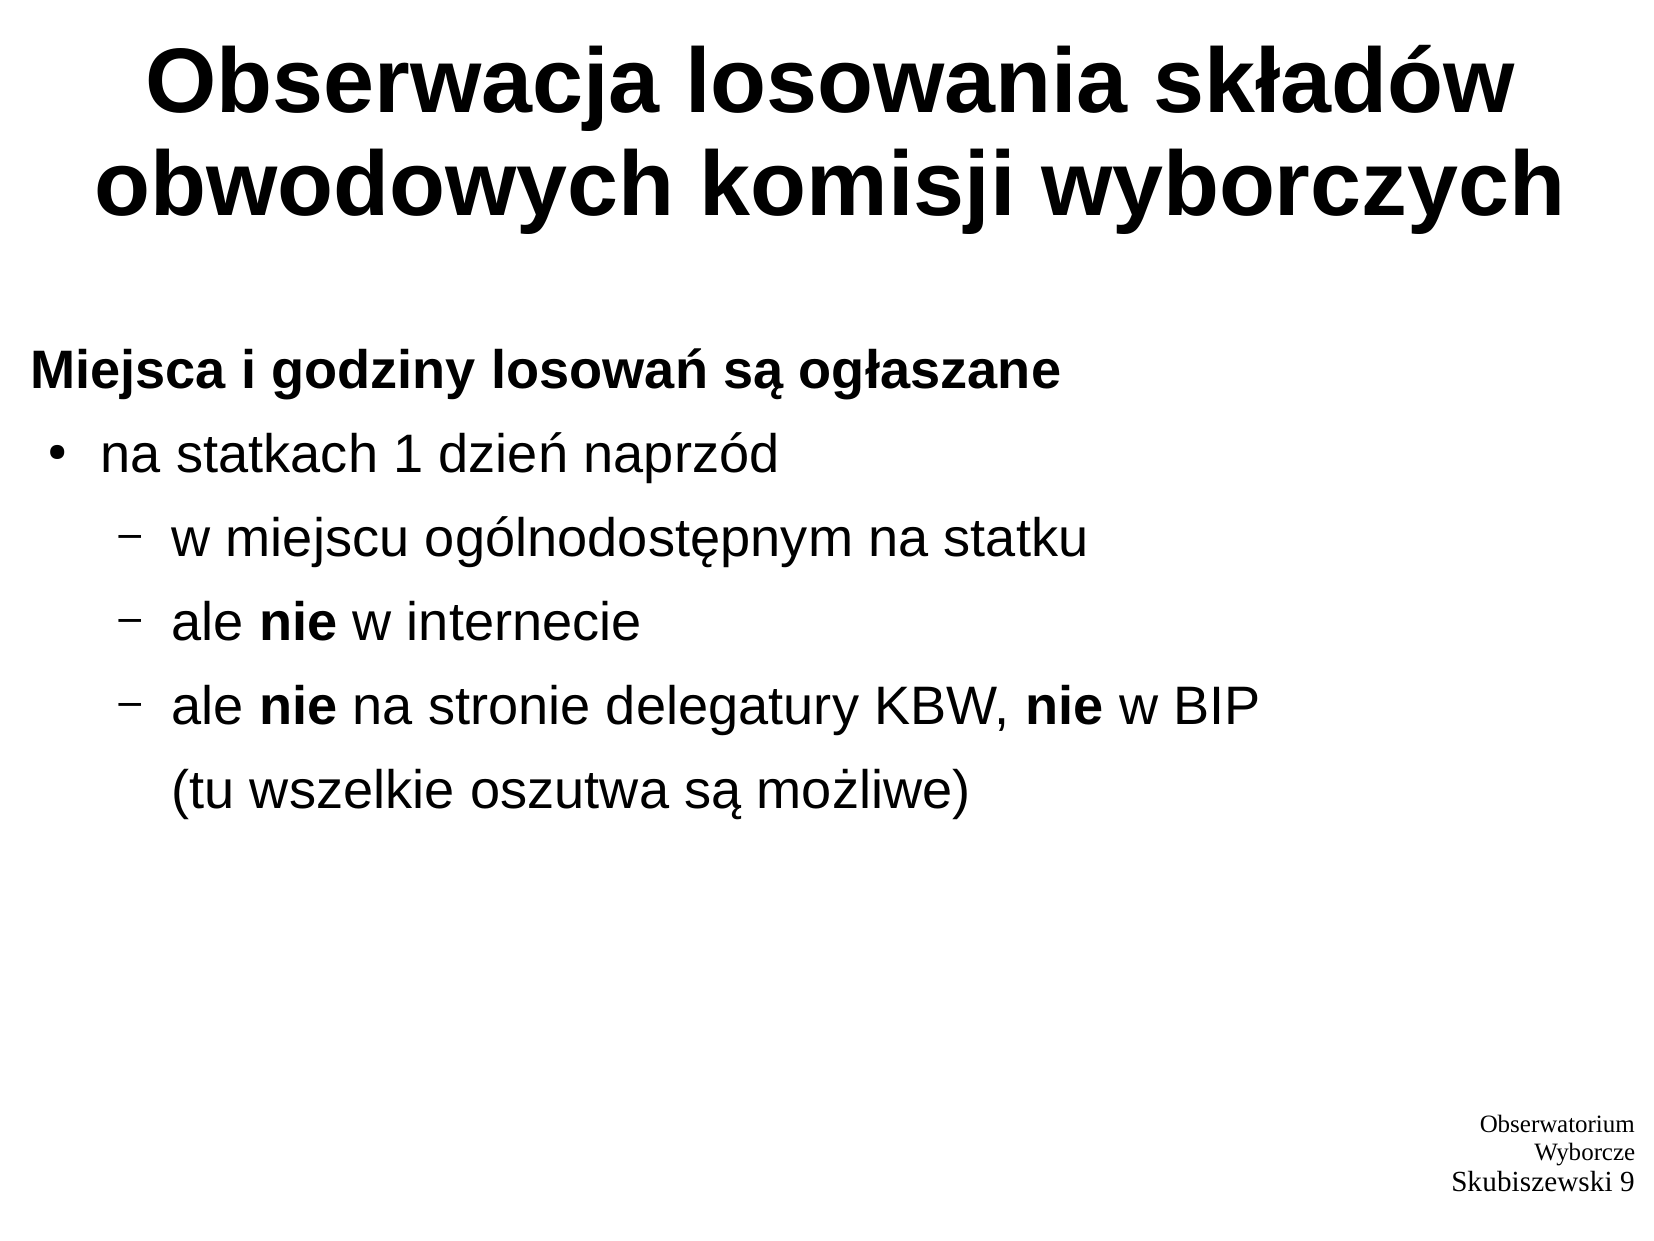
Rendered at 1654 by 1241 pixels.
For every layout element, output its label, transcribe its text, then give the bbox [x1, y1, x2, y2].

title Obserwacja losowania składów obwodowych komisji wyborczych [86, 30, 1576, 236]
list Miejsca i godziny losowań są ogłaszane na statkach 1 dzień naprzód w miejscu ogólnodostępnym na statku ale nie w internecie ale nie na stronie delegatury KBW, nie w BIP (tu wszelkie oszutwa są możliwe) [30, 255, 1621, 1216]
